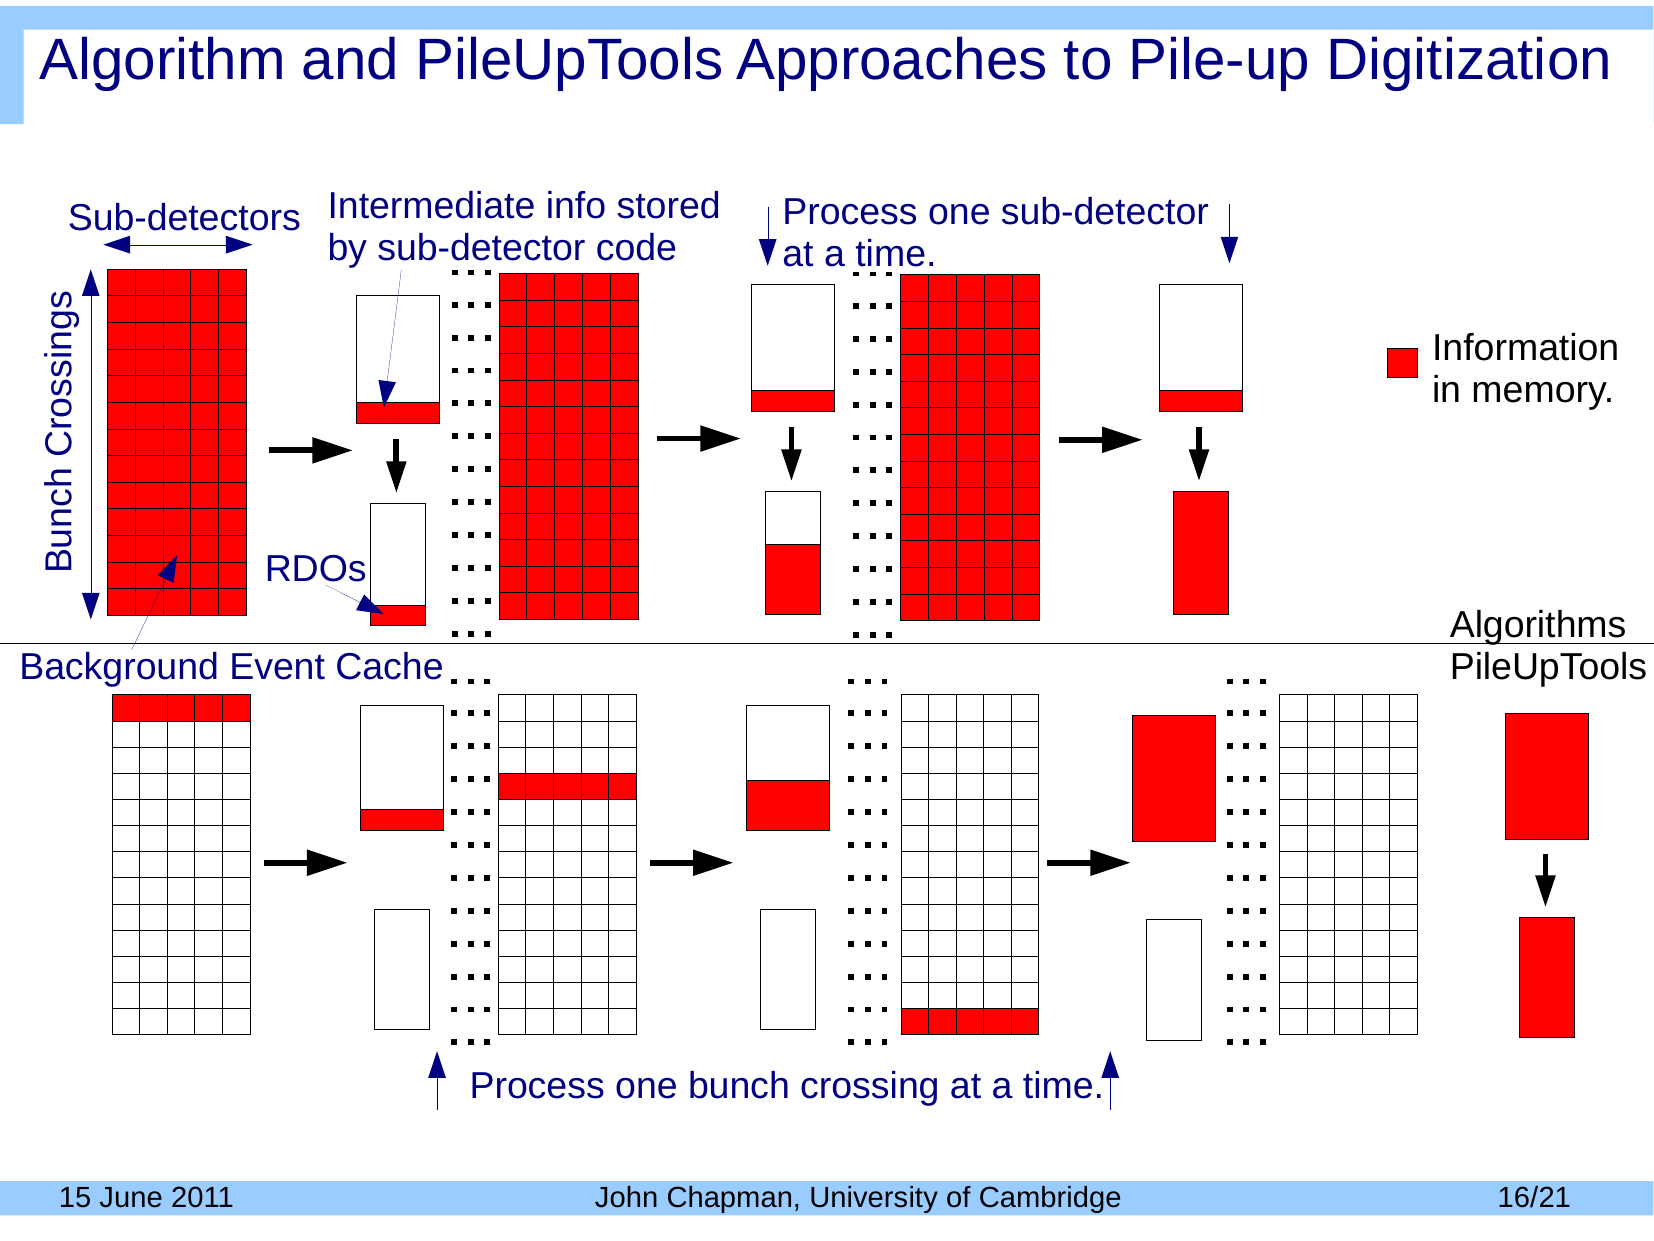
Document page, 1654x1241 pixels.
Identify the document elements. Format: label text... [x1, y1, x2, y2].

text_box [582, 774, 608, 799]
text_box [500, 274, 526, 619]
text_box [136, 270, 163, 615]
text_box [760, 909, 816, 1030]
text_box [609, 774, 636, 799]
text_box [168, 695, 194, 721]
text_box [1387, 348, 1417, 378]
text_box [985, 282, 1012, 620]
text_box Background Event Cache [4, 638, 562, 695]
text_box [113, 695, 139, 721]
text_box [554, 774, 581, 799]
text_box [164, 270, 190, 615]
text_box Process one bunch crossing at a time. [454, 1057, 1128, 1115]
text_box [929, 282, 956, 620]
text_box [374, 909, 430, 1030]
text_box [957, 1009, 983, 1034]
text_box [1173, 491, 1229, 615]
text_box [746, 705, 830, 831]
text_box [765, 491, 821, 615]
text_box [1146, 919, 1202, 1041]
text_box [527, 274, 554, 619]
text_box [555, 274, 582, 619]
text_box [957, 282, 984, 620]
title Algorithm and PileUpTools Approaches to Pile-up Digitization [0, 0, 1654, 119]
text_box [360, 705, 444, 831]
text_box [499, 774, 525, 799]
text_box Information in memory. [1417, 318, 1654, 418]
text_box RDOs [250, 539, 398, 597]
text_box [140, 695, 167, 721]
text_box Intermediate info stored by sub-detector code [312, 177, 739, 277]
text_box [223, 695, 250, 721]
text_box [611, 274, 638, 619]
text_box [1132, 715, 1216, 842]
text_box [1159, 284, 1243, 412]
text_box Algorithms PileUpTools [1435, 596, 1654, 696]
text_box [751, 284, 835, 412]
text_box Sub-detectors [53, 188, 312, 246]
text_box [1505, 713, 1589, 840]
text_box [219, 270, 246, 615]
text_box [195, 695, 222, 721]
text_box [526, 774, 553, 799]
text_box [108, 270, 135, 615]
text_box [1012, 1009, 1038, 1034]
text_box [583, 274, 610, 619]
text_box Process one sub-detector at a time. [767, 183, 1241, 282]
text_box [150, 587, 163, 615]
text_box [1519, 917, 1575, 1038]
text_box [929, 1009, 956, 1034]
text_box [1013, 282, 1039, 620]
text_box [902, 1009, 928, 1034]
text_box [356, 295, 440, 424]
text_box [370, 503, 426, 626]
text_box [901, 282, 928, 620]
text_box [191, 270, 218, 615]
text_box [984, 1009, 1011, 1034]
text_box Bunch Crossings [30, 271, 87, 589]
